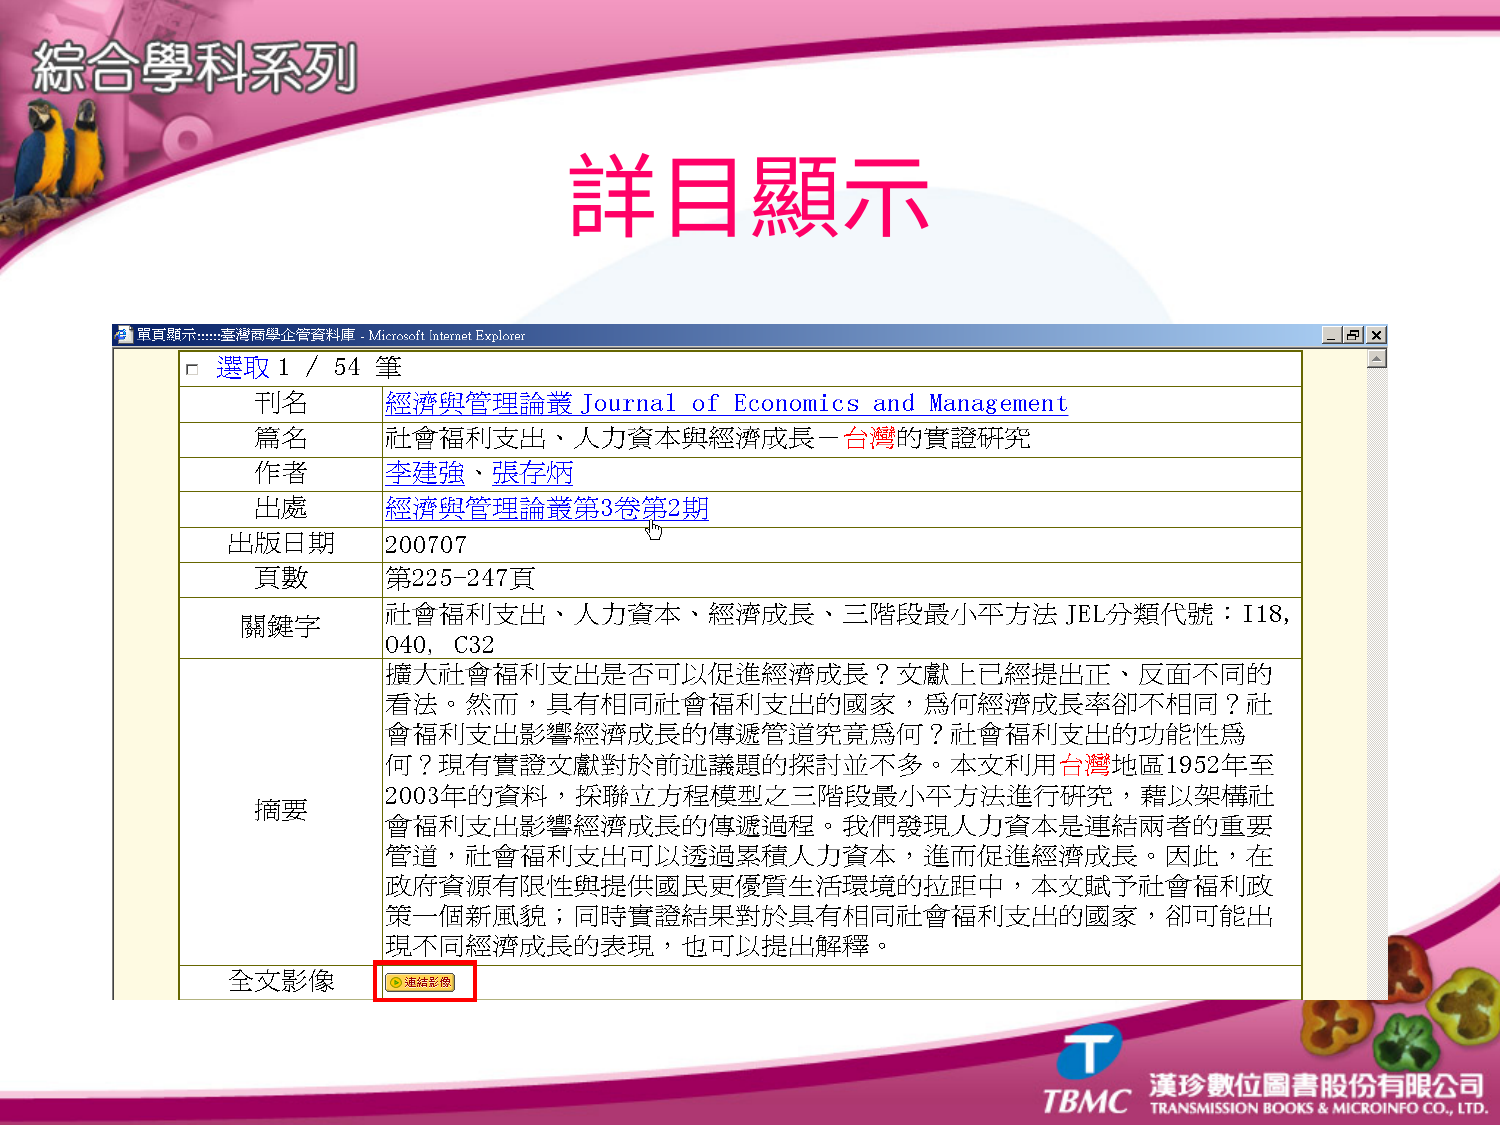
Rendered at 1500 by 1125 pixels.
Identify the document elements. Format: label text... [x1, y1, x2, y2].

picture [112, 324, 1388, 1000]
title 詳目顯示 [112, 99, 1388, 288]
picture [377, 965, 473, 998]
